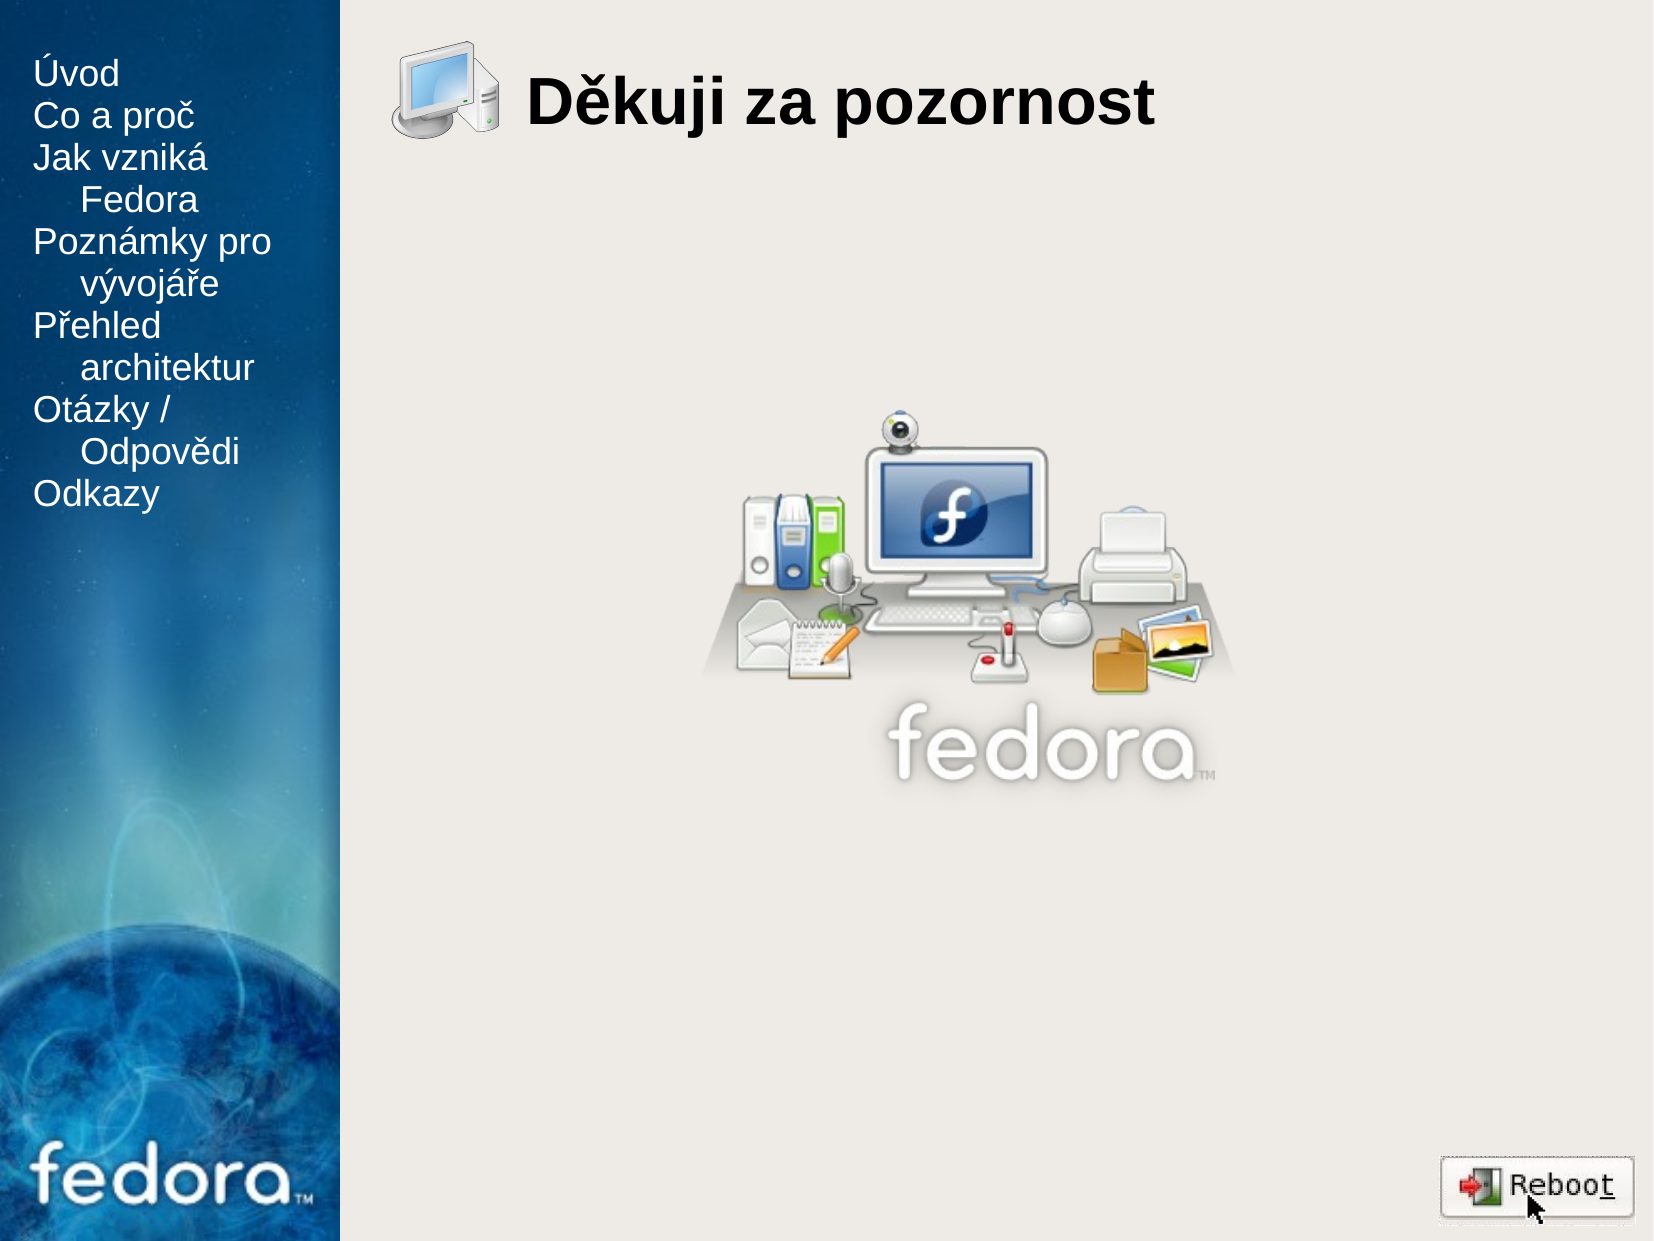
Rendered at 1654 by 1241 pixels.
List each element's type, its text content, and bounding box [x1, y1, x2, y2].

text_box Děkuji za pozornost [511, 56, 1528, 147]
text_box Úvod Co a proč Jak vzniká Fedora Poznámky pro vývojáře Přehled architektur Otázky / Odpovědi Odkazy [18, 45, 327, 523]
picture [0, 0, 1654, 1241]
